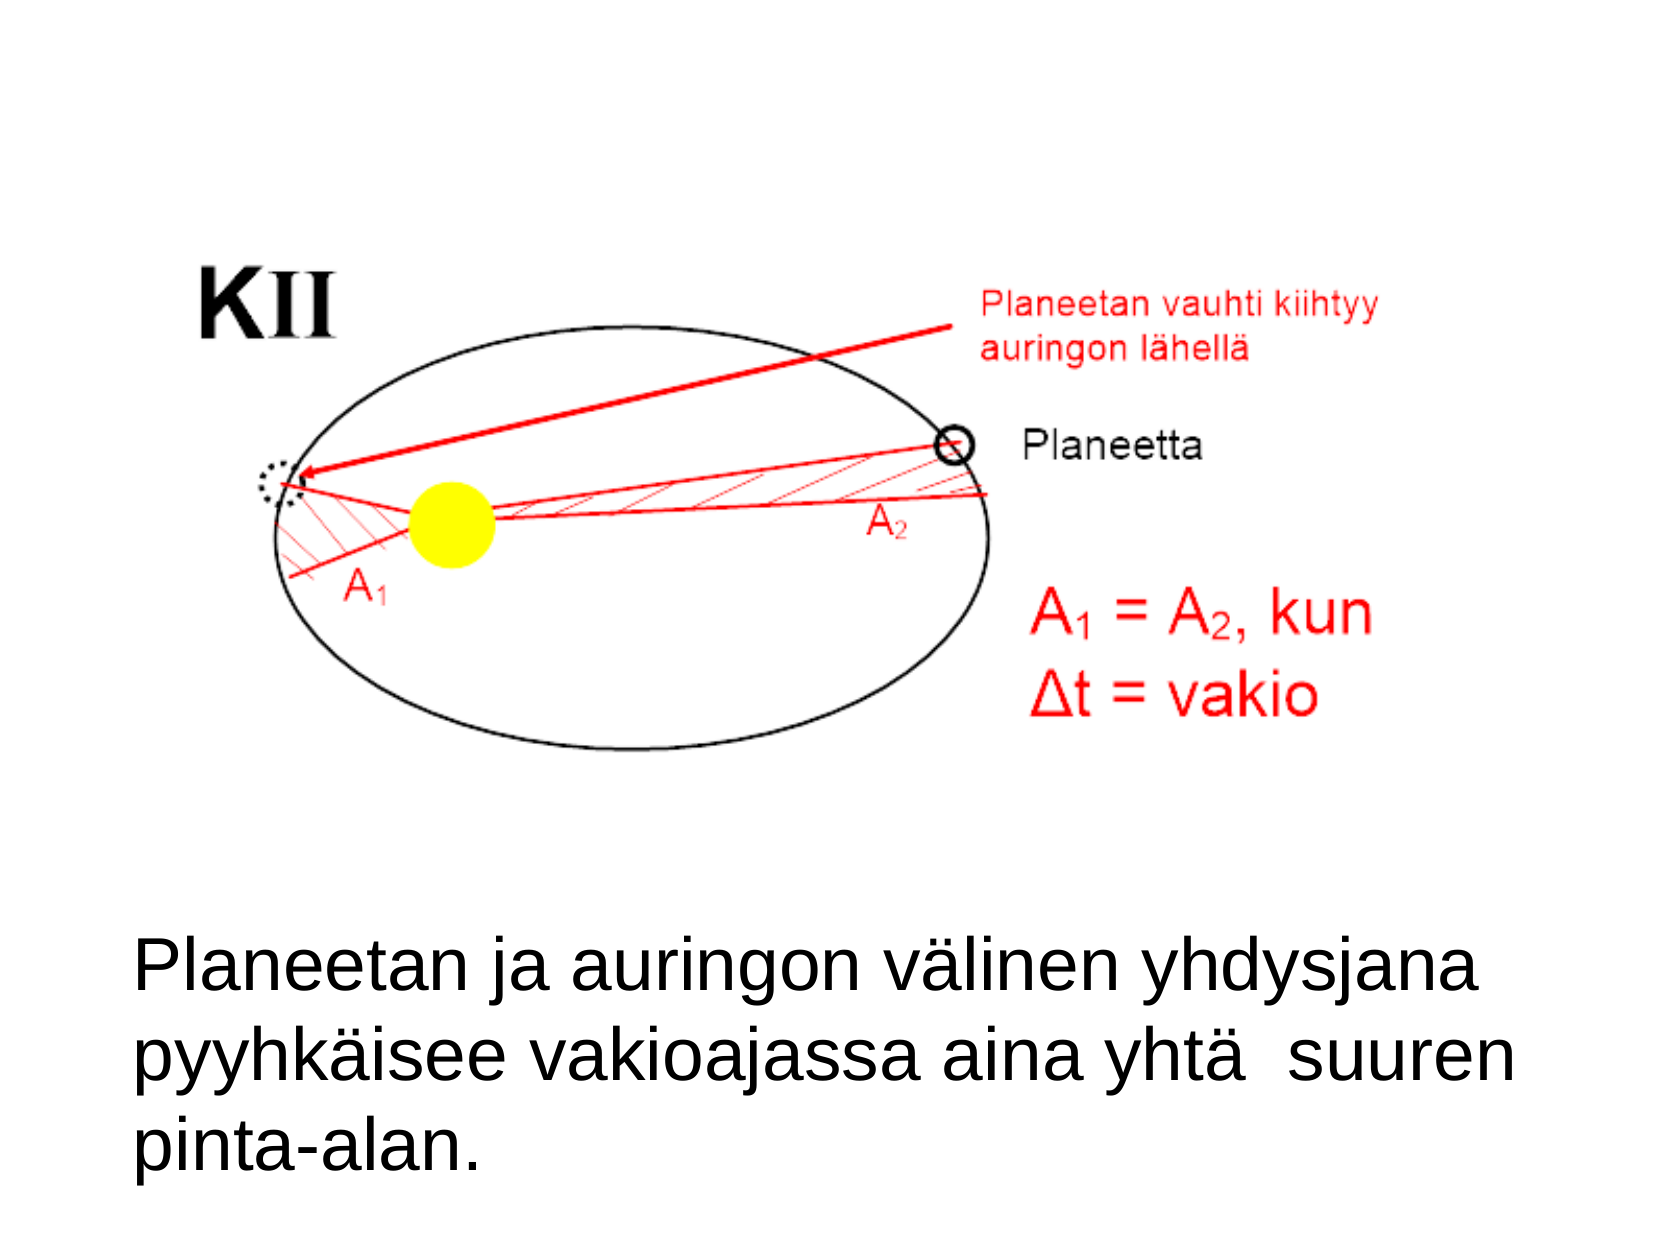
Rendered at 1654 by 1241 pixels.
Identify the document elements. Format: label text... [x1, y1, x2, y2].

text_box Planeetan ja auringon välinen yhdysjana pyyhkäisee vakioajassa aina yhtä suuren pinta-alan. [118, 908, 1554, 1193]
picture [129, 151, 1501, 792]
